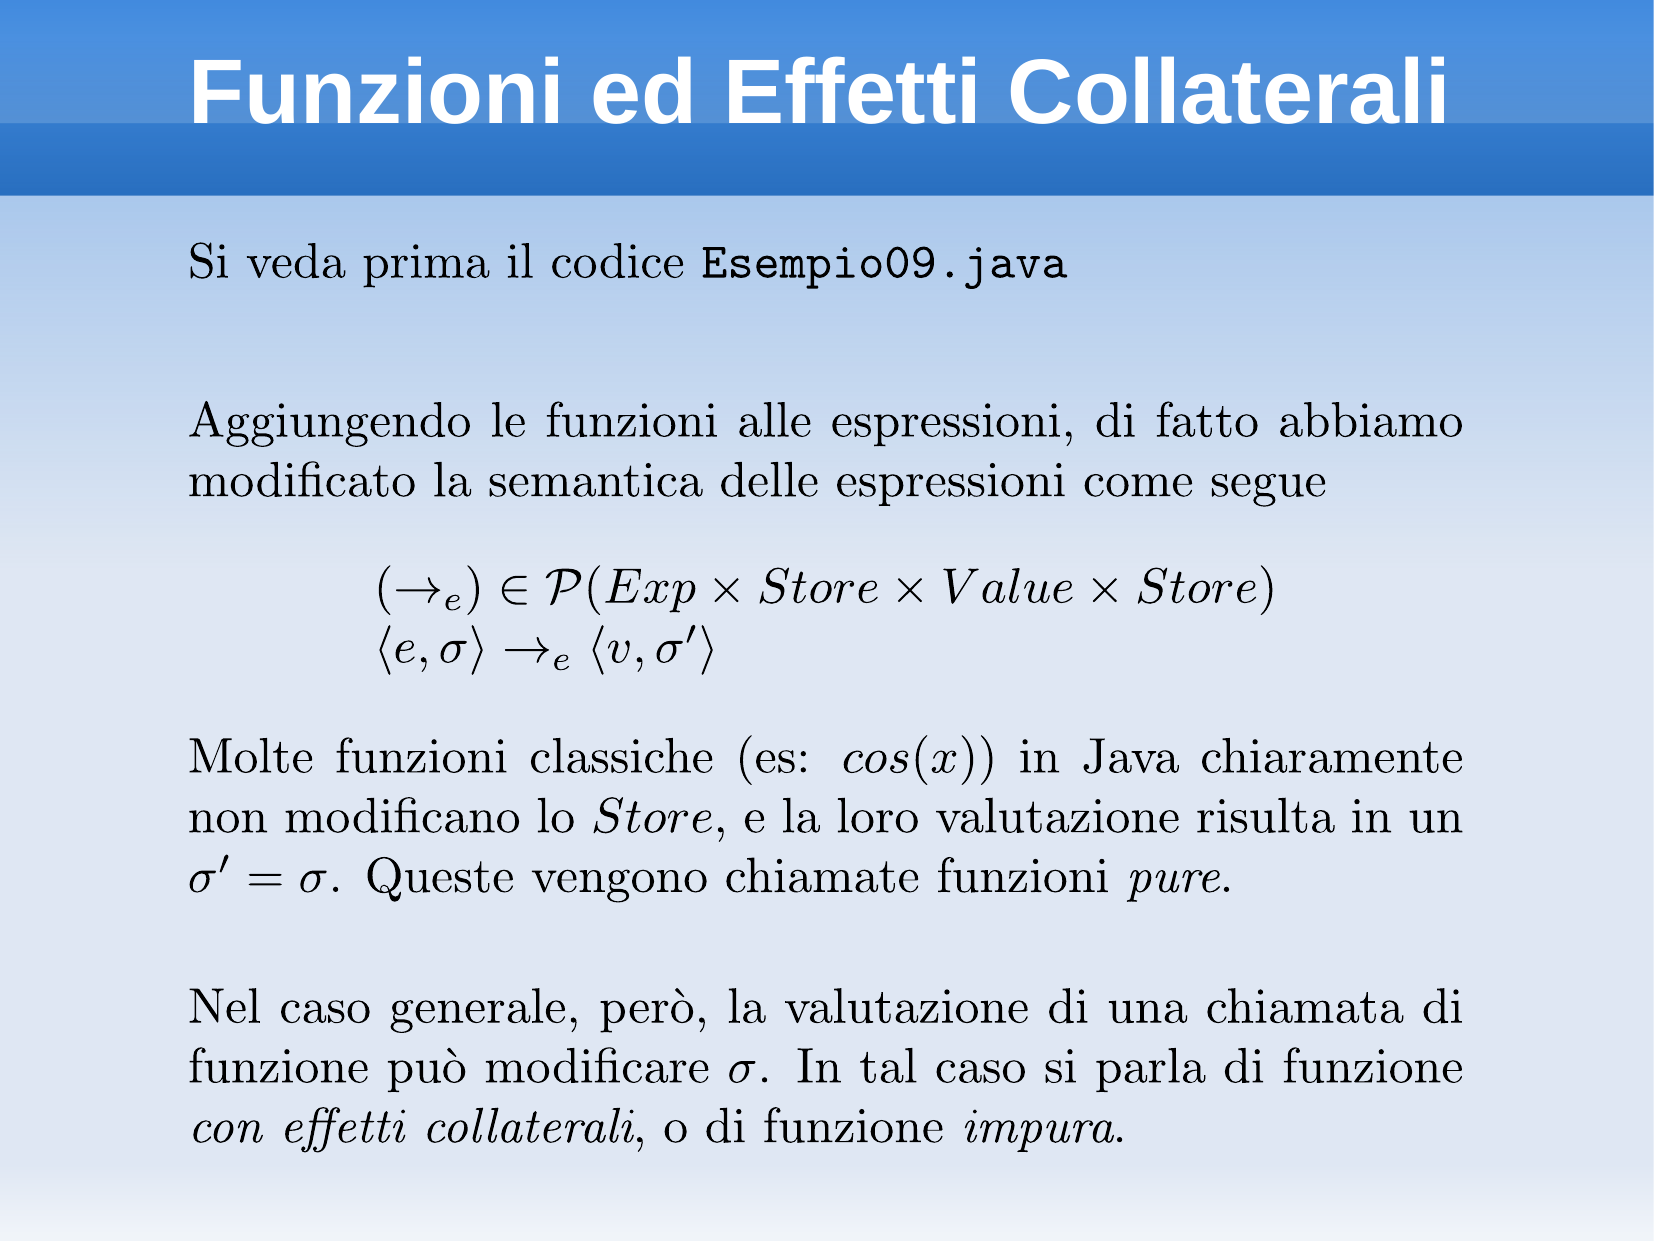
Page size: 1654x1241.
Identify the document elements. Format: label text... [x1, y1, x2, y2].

picture [0, 0, 1654, 1241]
text_box [187, 242, 1464, 1153]
title Funzioni ed Effetti Collaterali [76, 0, 1565, 188]
